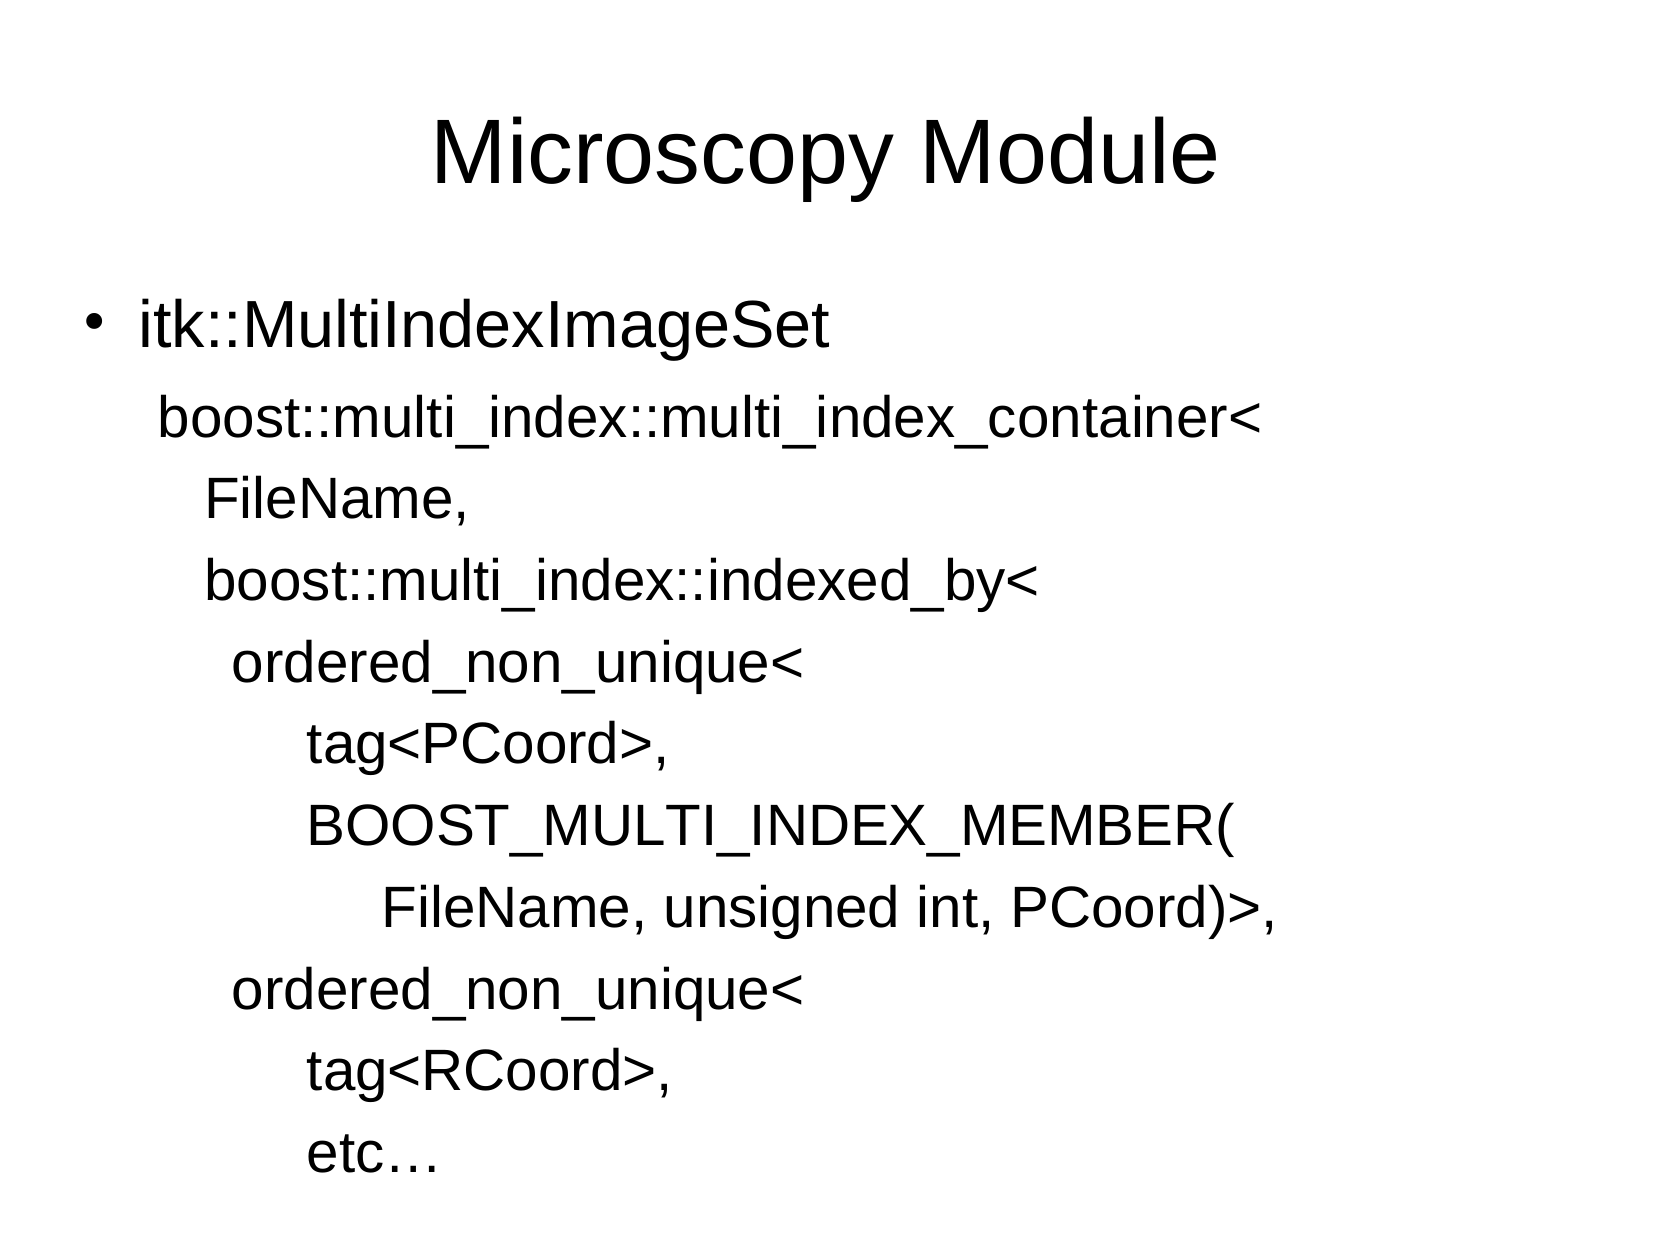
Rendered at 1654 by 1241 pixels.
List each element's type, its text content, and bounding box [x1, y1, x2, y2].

text_box itk::MultiIndexImageSet boost::multi_index::multi_index_container< FileName, boost::multi_index::indexed_by< ordered_non_unique< tag<PCoord>, BOOST_MULTI_INDEX_MEMBER( FileName, unsigned int, PCoord)>, ordered_non_unique< tag<RCoord>, etc… [82, 290, 1571, 1109]
text_box Microscopy Module [82, 49, 1571, 257]
